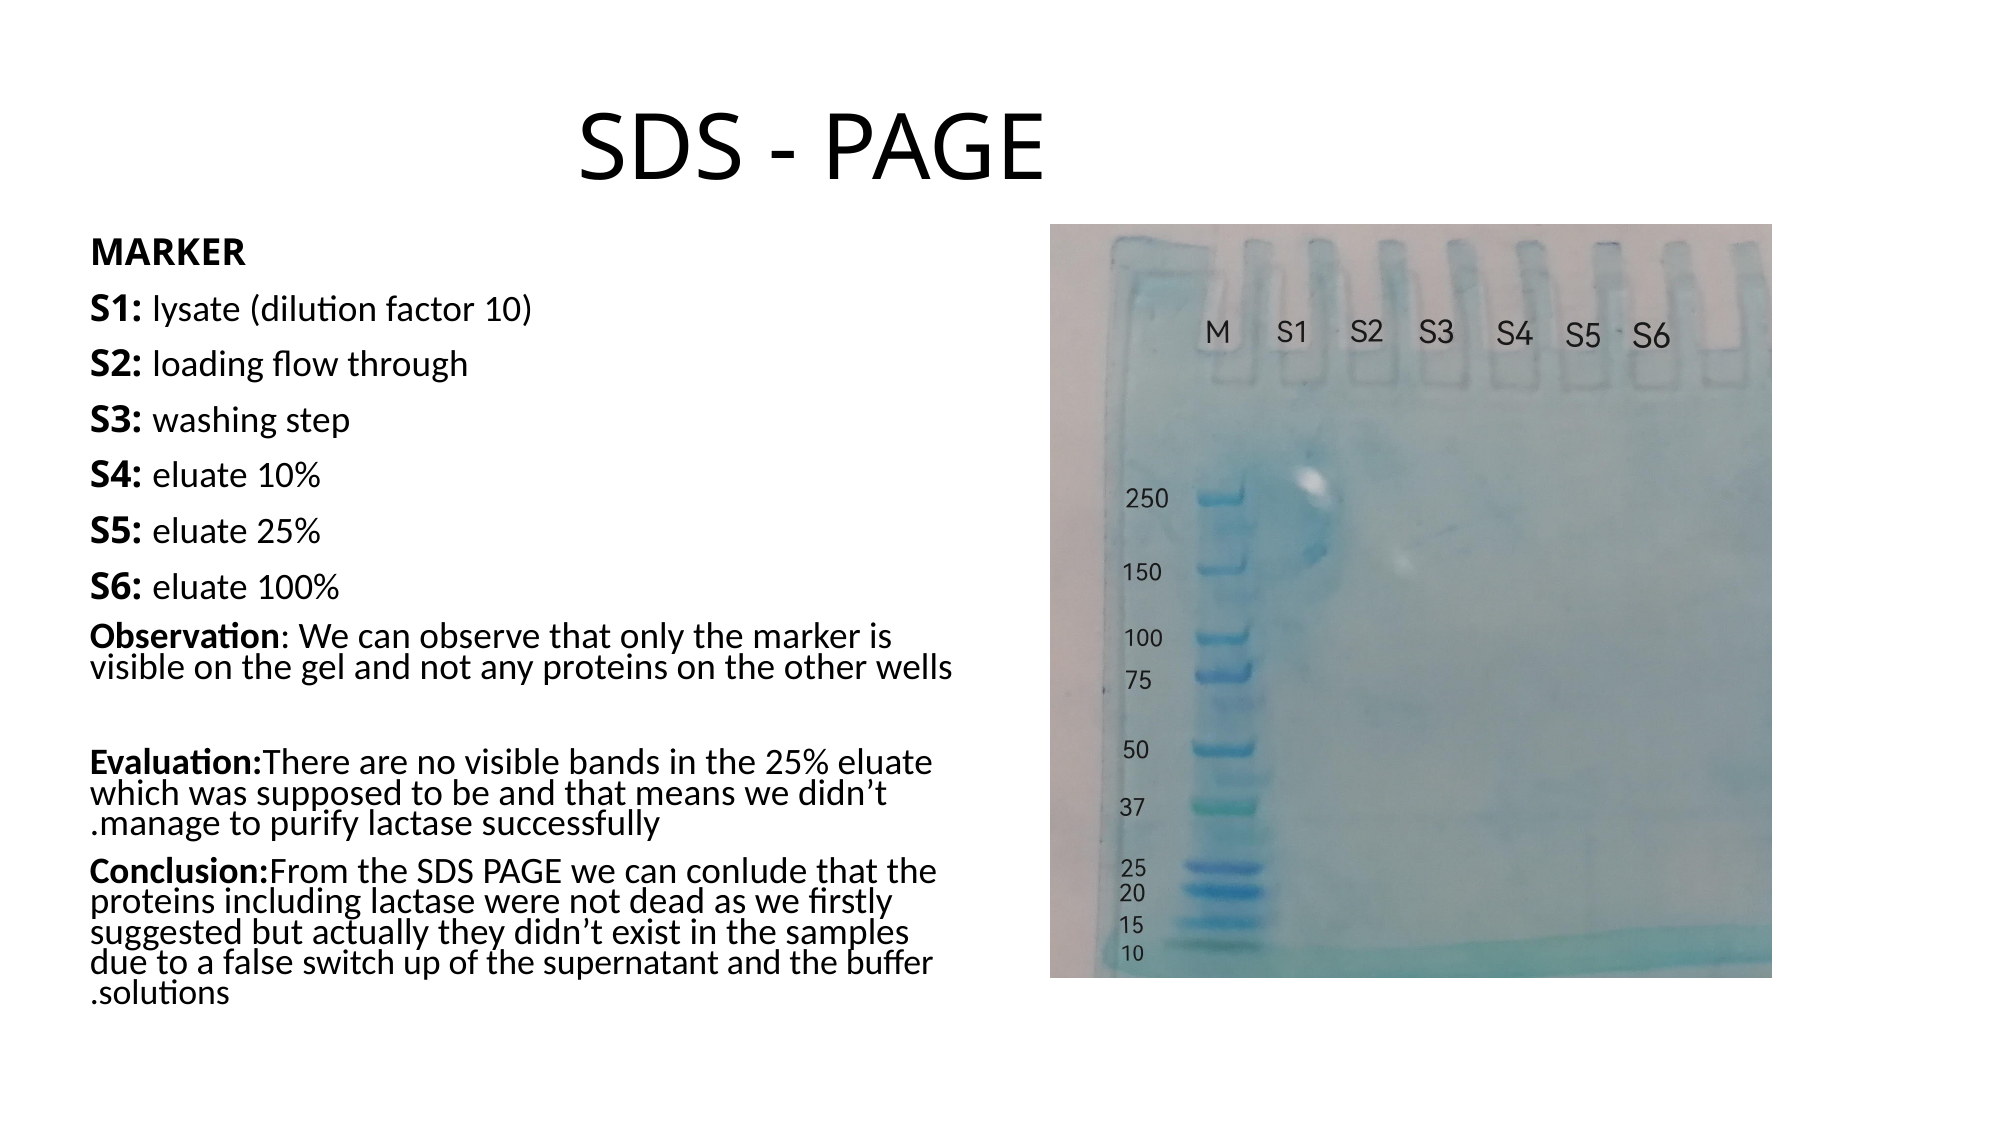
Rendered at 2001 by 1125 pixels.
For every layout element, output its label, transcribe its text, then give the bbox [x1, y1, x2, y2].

picture [1050, 224, 1772, 978]
text_box MARKER S1: lysate (dilution factor 10) S2: loading flow through S3: washing step S4: eluate 10% S5: eluate 25% S6: eluate 100% Observation: We can observe that only the marker is visible on the gel and not any proteins on the other wells Evaluation:There are no visible bands in the 25% eluate which was supposed to be and that means we didn’t manage to purify lactase successfully. Conclusion:From the SDS PAGE we can conlude that the proteins including lactase were not dead as we firstly suggested but actually they didn’t exist in the samples due to a false switch up of the supernatant and the buffer solutions. [75, 224, 1013, 1043]
text_box SDS - PAGE [562, 37, 2000, 255]
